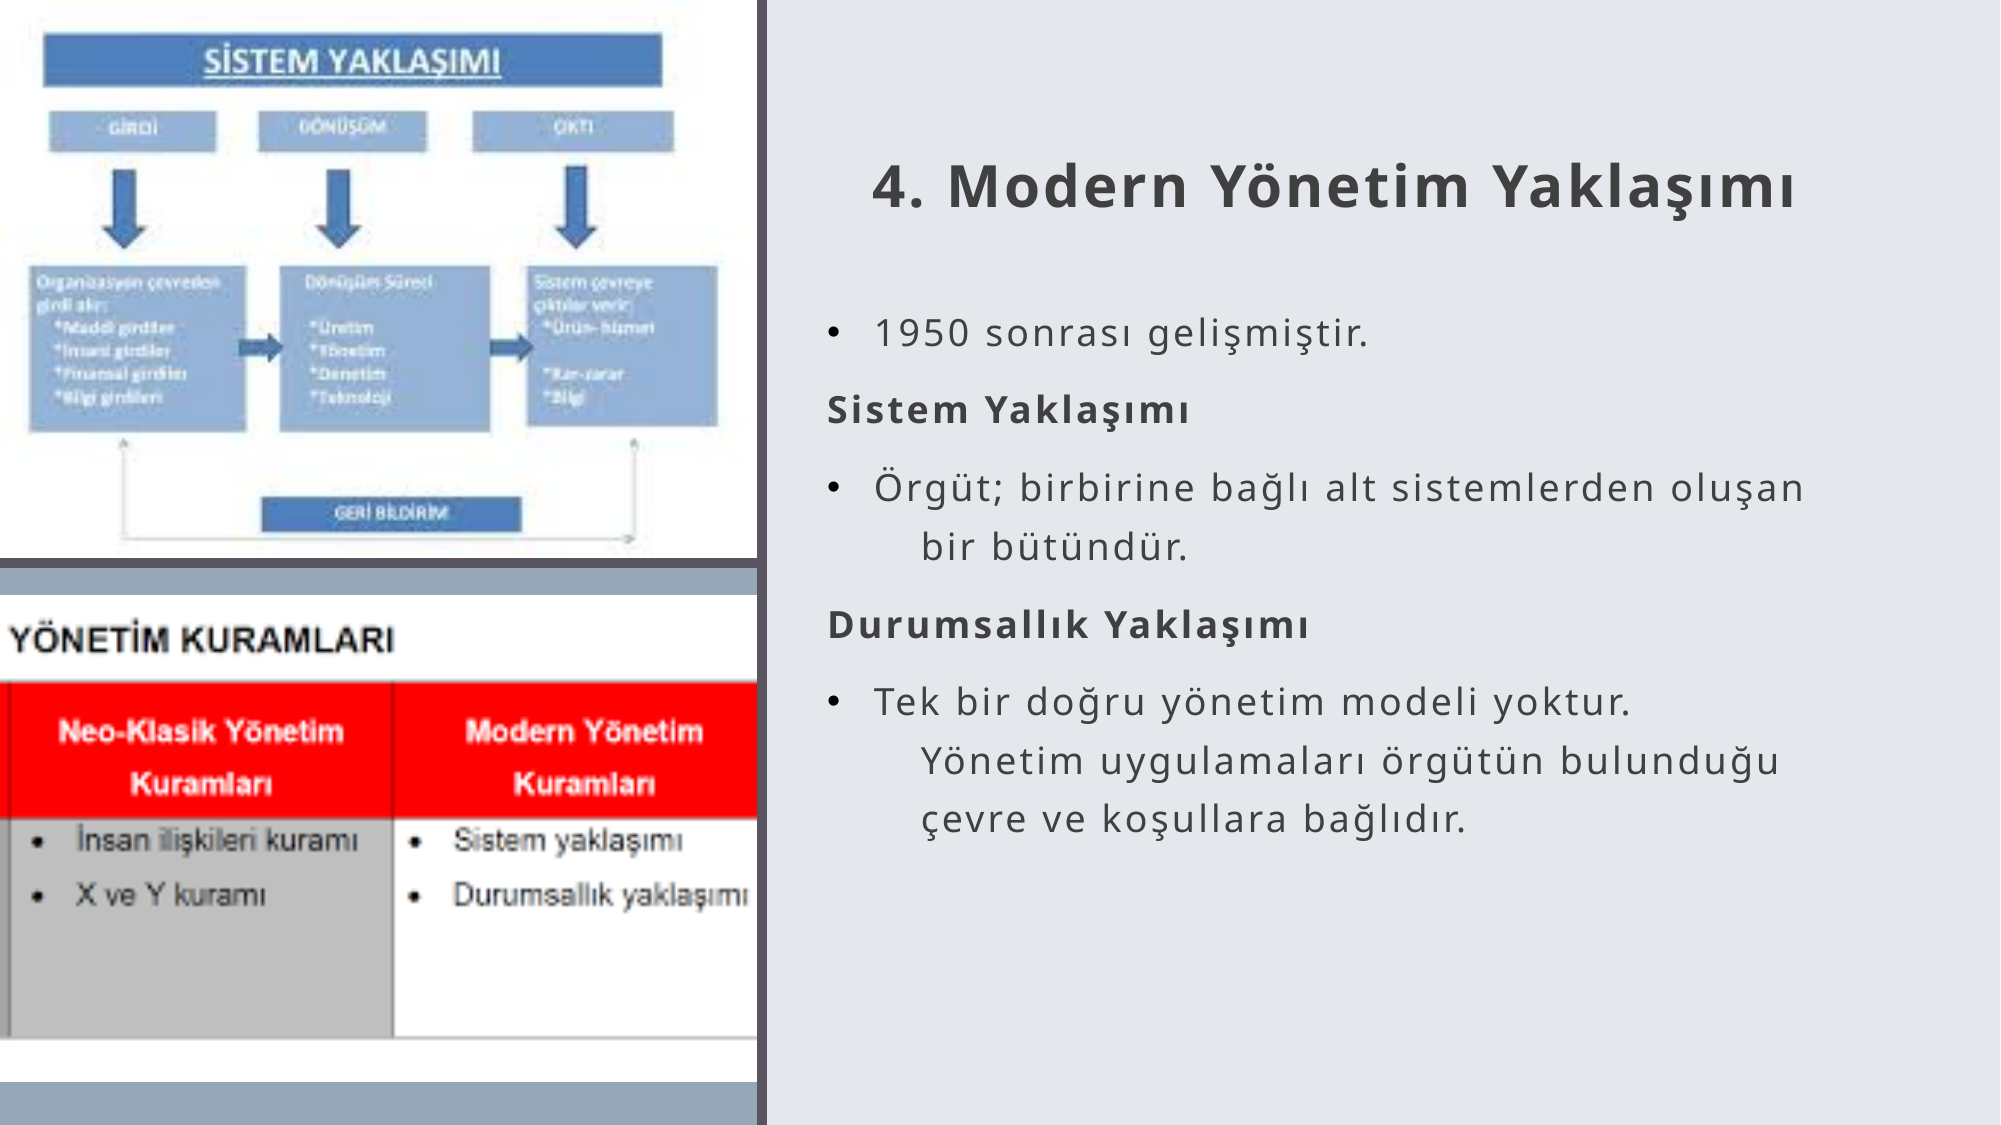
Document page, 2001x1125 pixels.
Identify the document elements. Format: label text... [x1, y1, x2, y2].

title 4. Modern Yönetim Yaklaşımı [853, 110, 1914, 258]
list 1950 sonrası gelişmiştir. Sistem Yaklaşımı Örgüt; birbirine bağlı alt sistemlerden oluşan bir bütündür. Durumsallık Yaklaşımı Tek bir doğru yönetim modeli yoktur. Yönetim uygulamaları örgütün bulunduğu çevre ve koşullara bağlıdır. [808, 222, 1887, 988]
picture [0, 0, 757, 1082]
